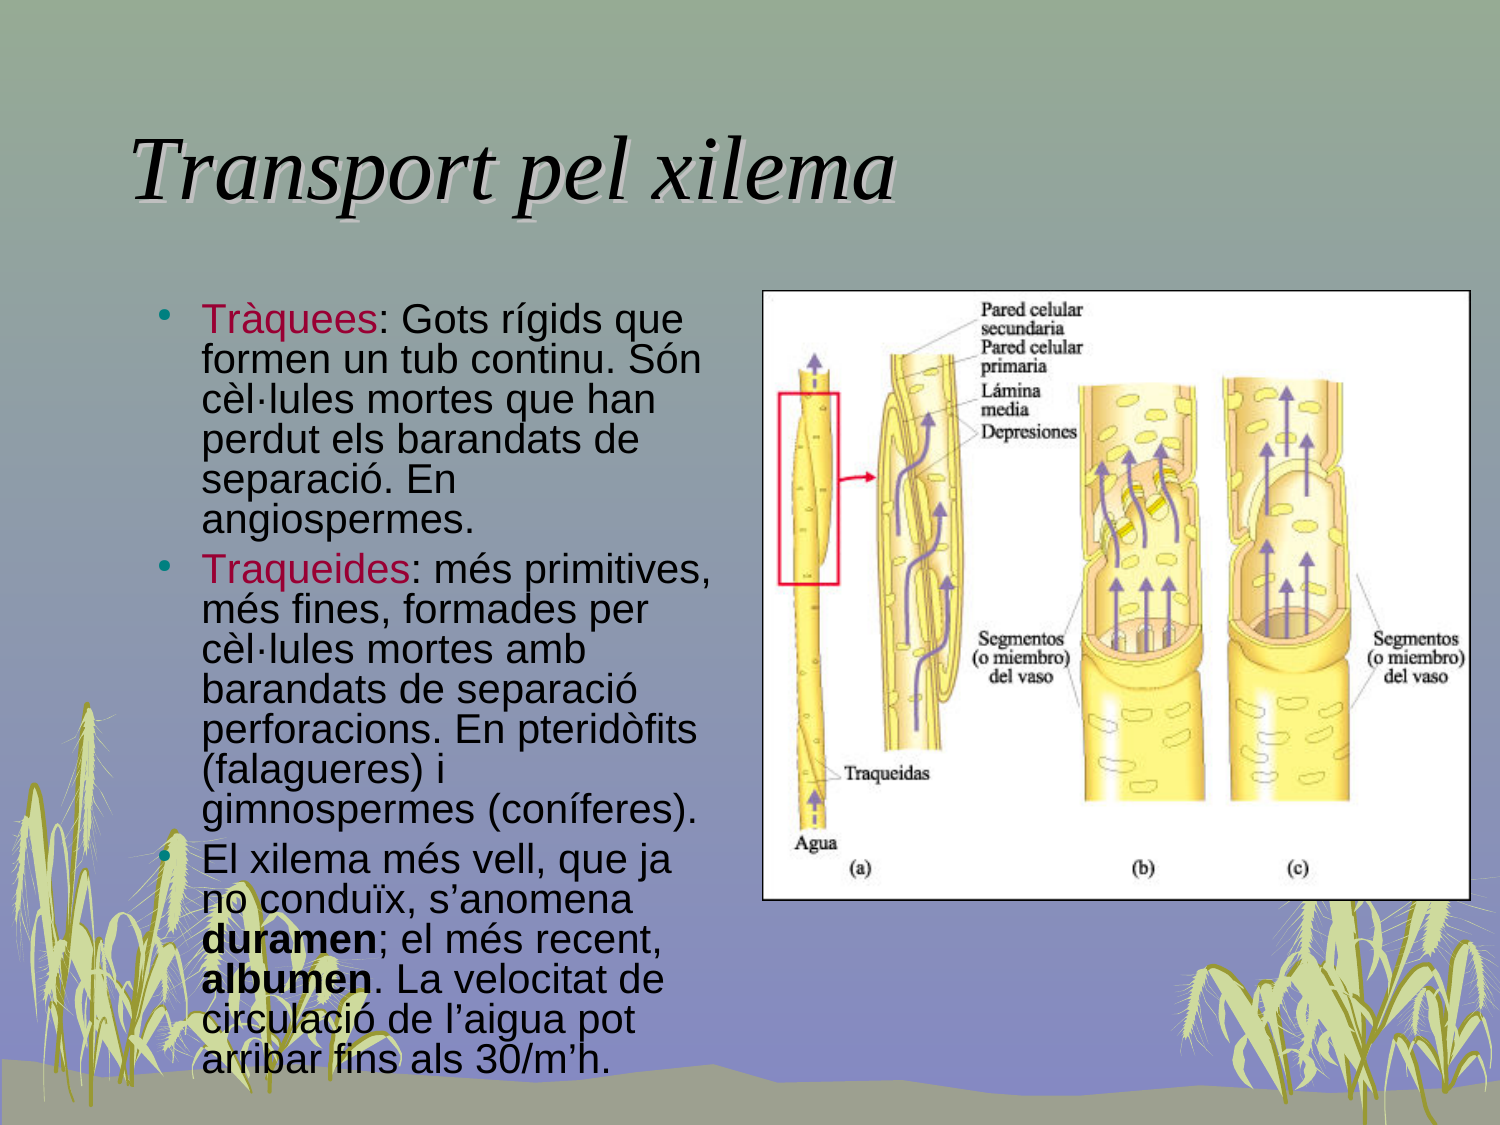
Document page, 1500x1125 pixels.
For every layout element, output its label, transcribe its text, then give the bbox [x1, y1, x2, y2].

picture [762, 290, 1471, 901]
list Tràquees: Gots rígids que formen un tub continu. Són cèl·lules mortes que han perdut els barandats de separació. En angiospermes. Traqueides: més primitives, més fines, formades per cèl·lules mortes amb barandats de separació perforacions. En pteridòfits (falagueres) i gimnospermes (coníferes). El xilema més vell, que ja no conduïx, s’anomena duramen; el més recent, albumen. La velocitat de circulació de l’aigua pot arribar fins als 30/m’h. [112, 293, 738, 1090]
title Transport pel xilema [112, 68, 1388, 257]
